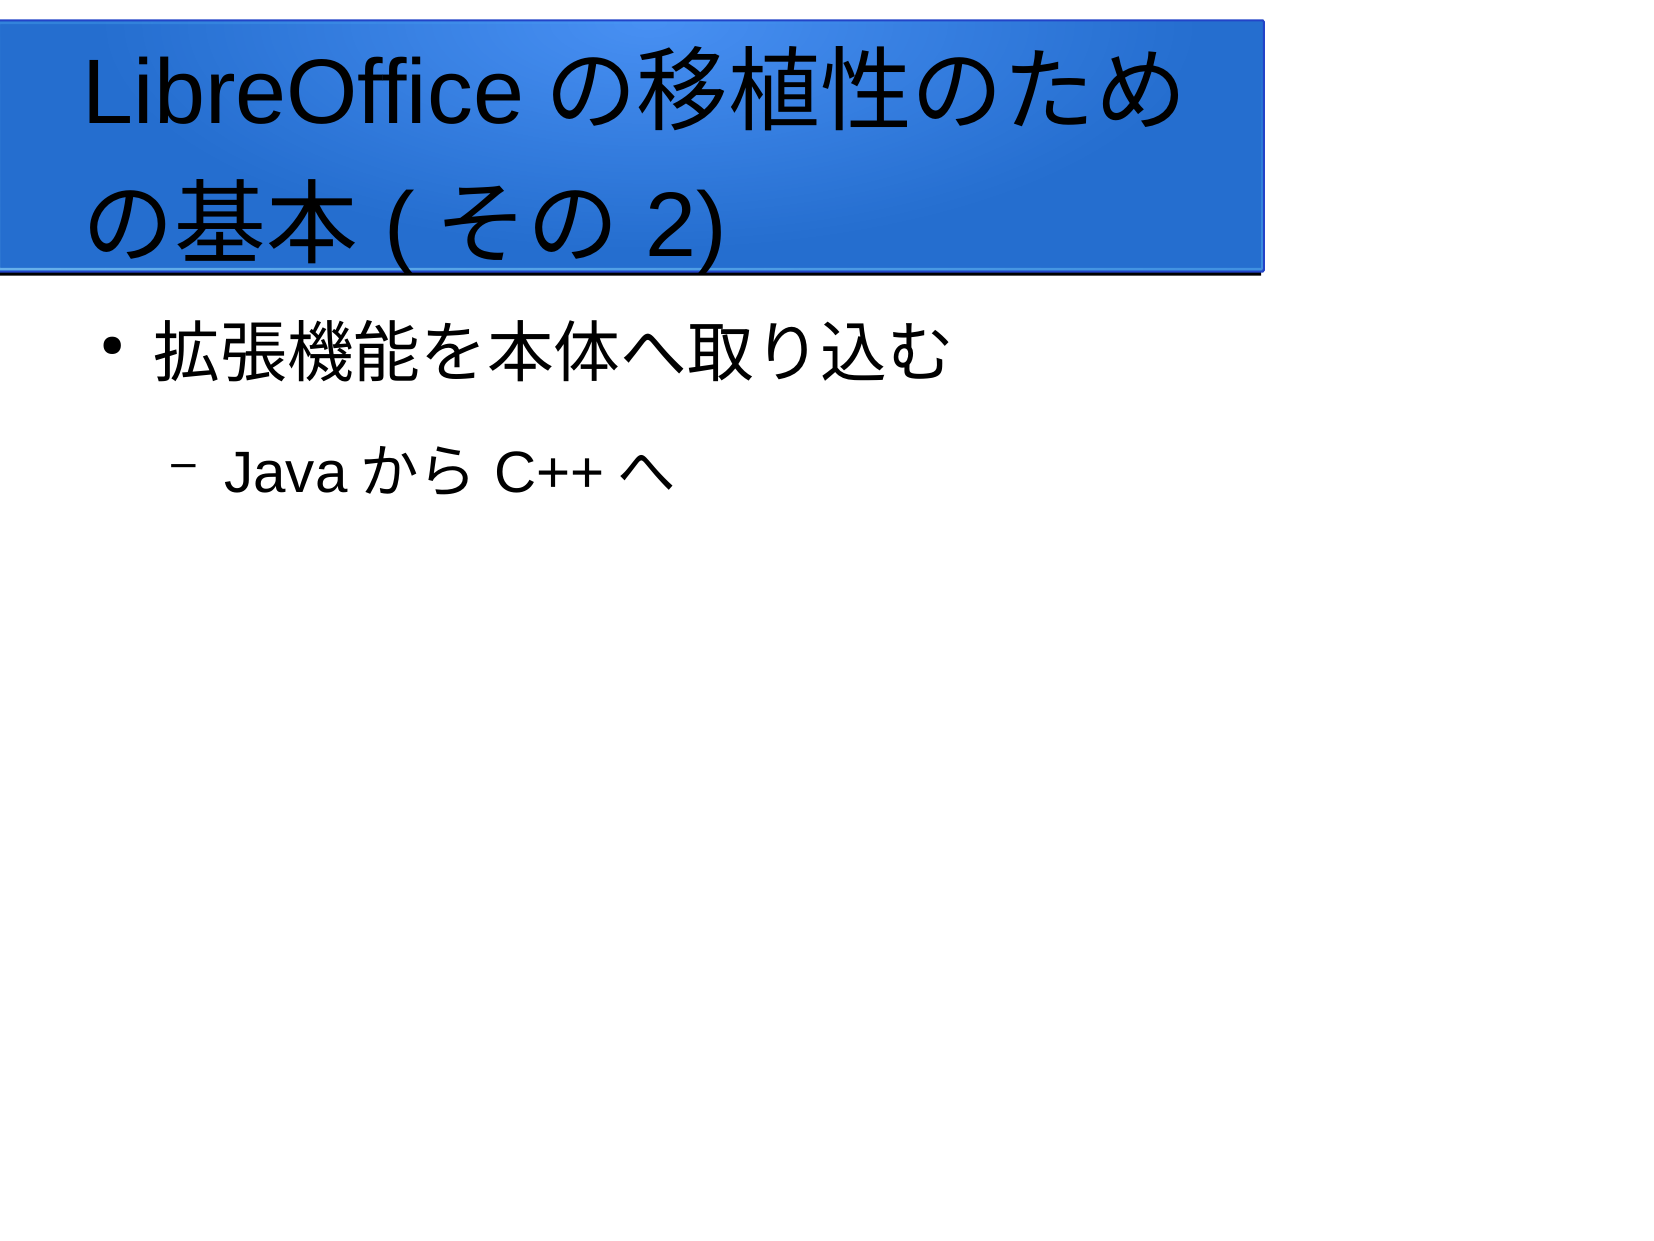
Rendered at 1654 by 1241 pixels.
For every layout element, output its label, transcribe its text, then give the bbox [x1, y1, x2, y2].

title LibreOfficeの移植性のための基本(その2) [82, 47, 1235, 253]
list 拡張機能を本体へ取り込む JavaからC++へ [82, 299, 1571, 1019]
